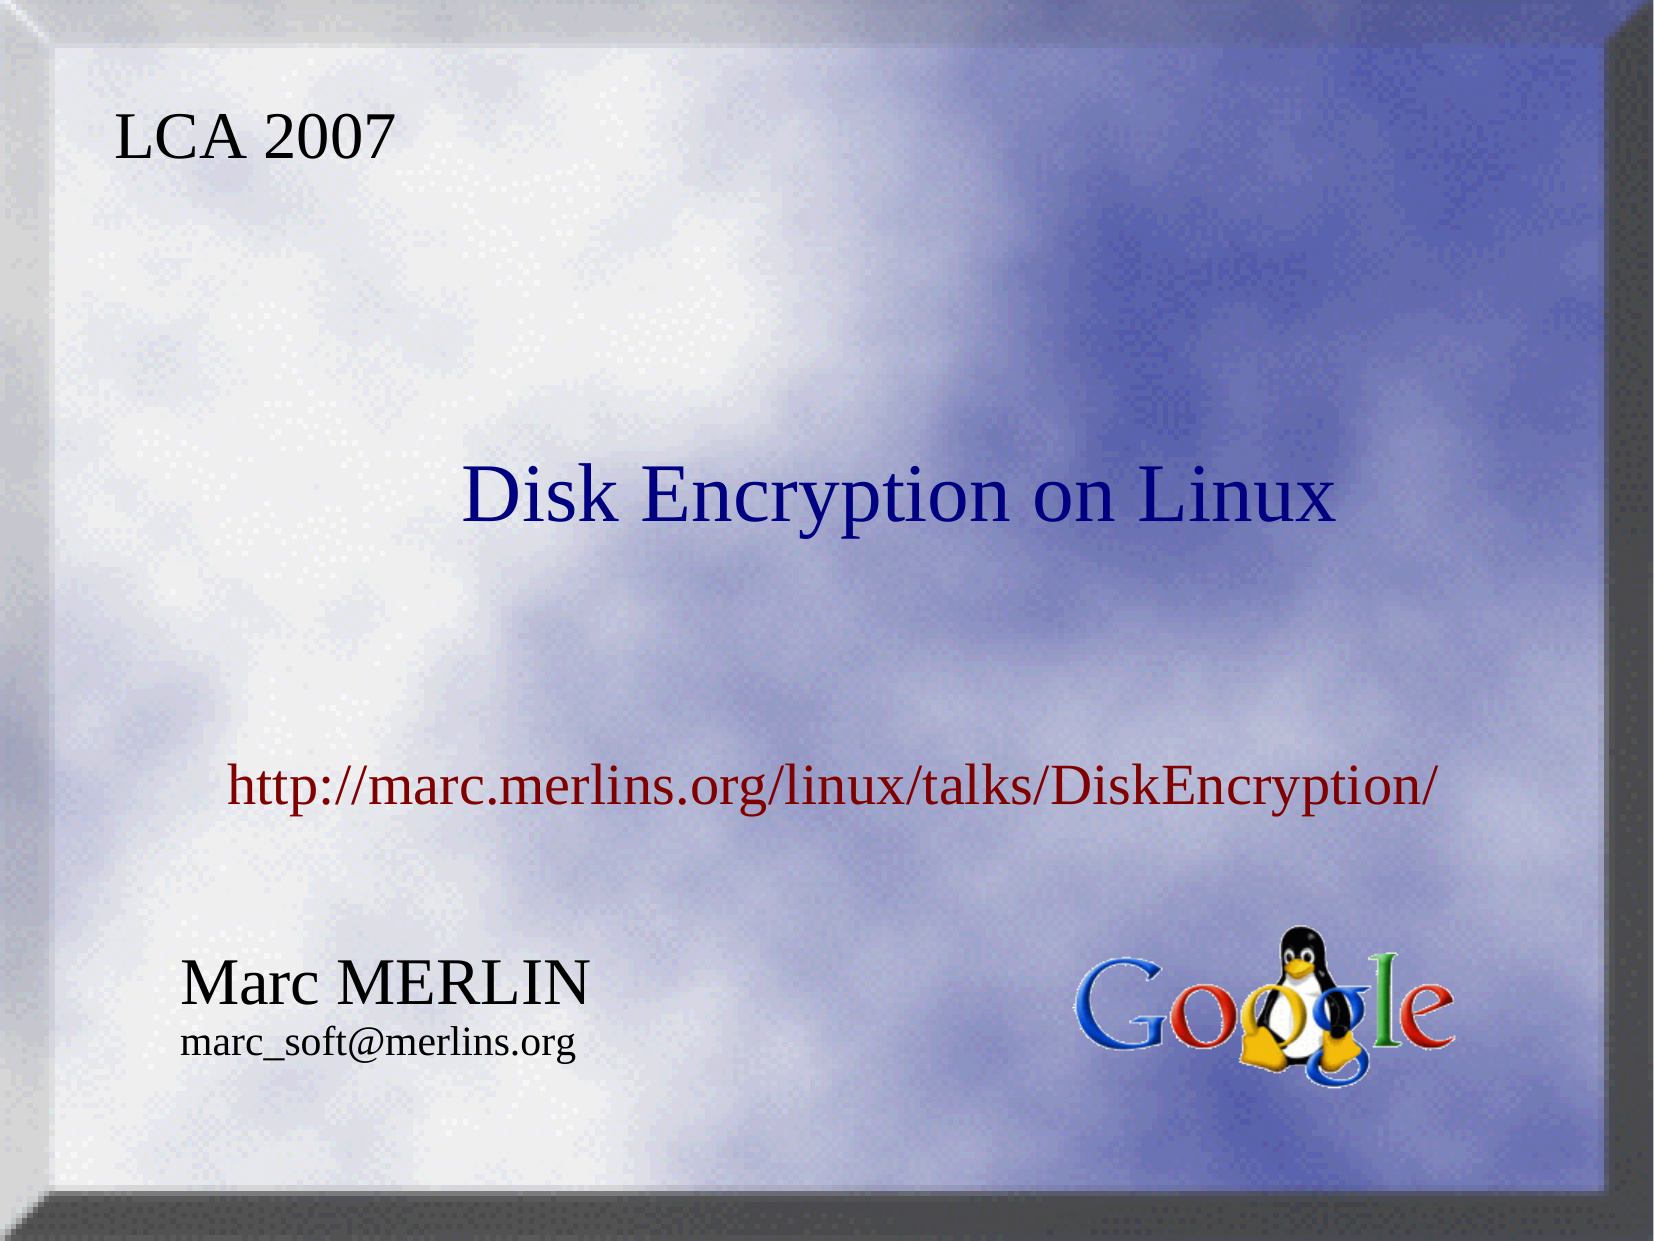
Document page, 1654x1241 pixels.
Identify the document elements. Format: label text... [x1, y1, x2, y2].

title http://marc.merlins.org/linux/talks/DiskEncryption/ [125, 727, 1543, 842]
subtitle Marc MERLIN marc_soft@merlins.org [180, 944, 633, 1080]
picture [0, 0, 1654, 1241]
text_box LCA 2007 [114, 99, 672, 189]
title Disk Encryption on Linux [444, 349, 1356, 637]
